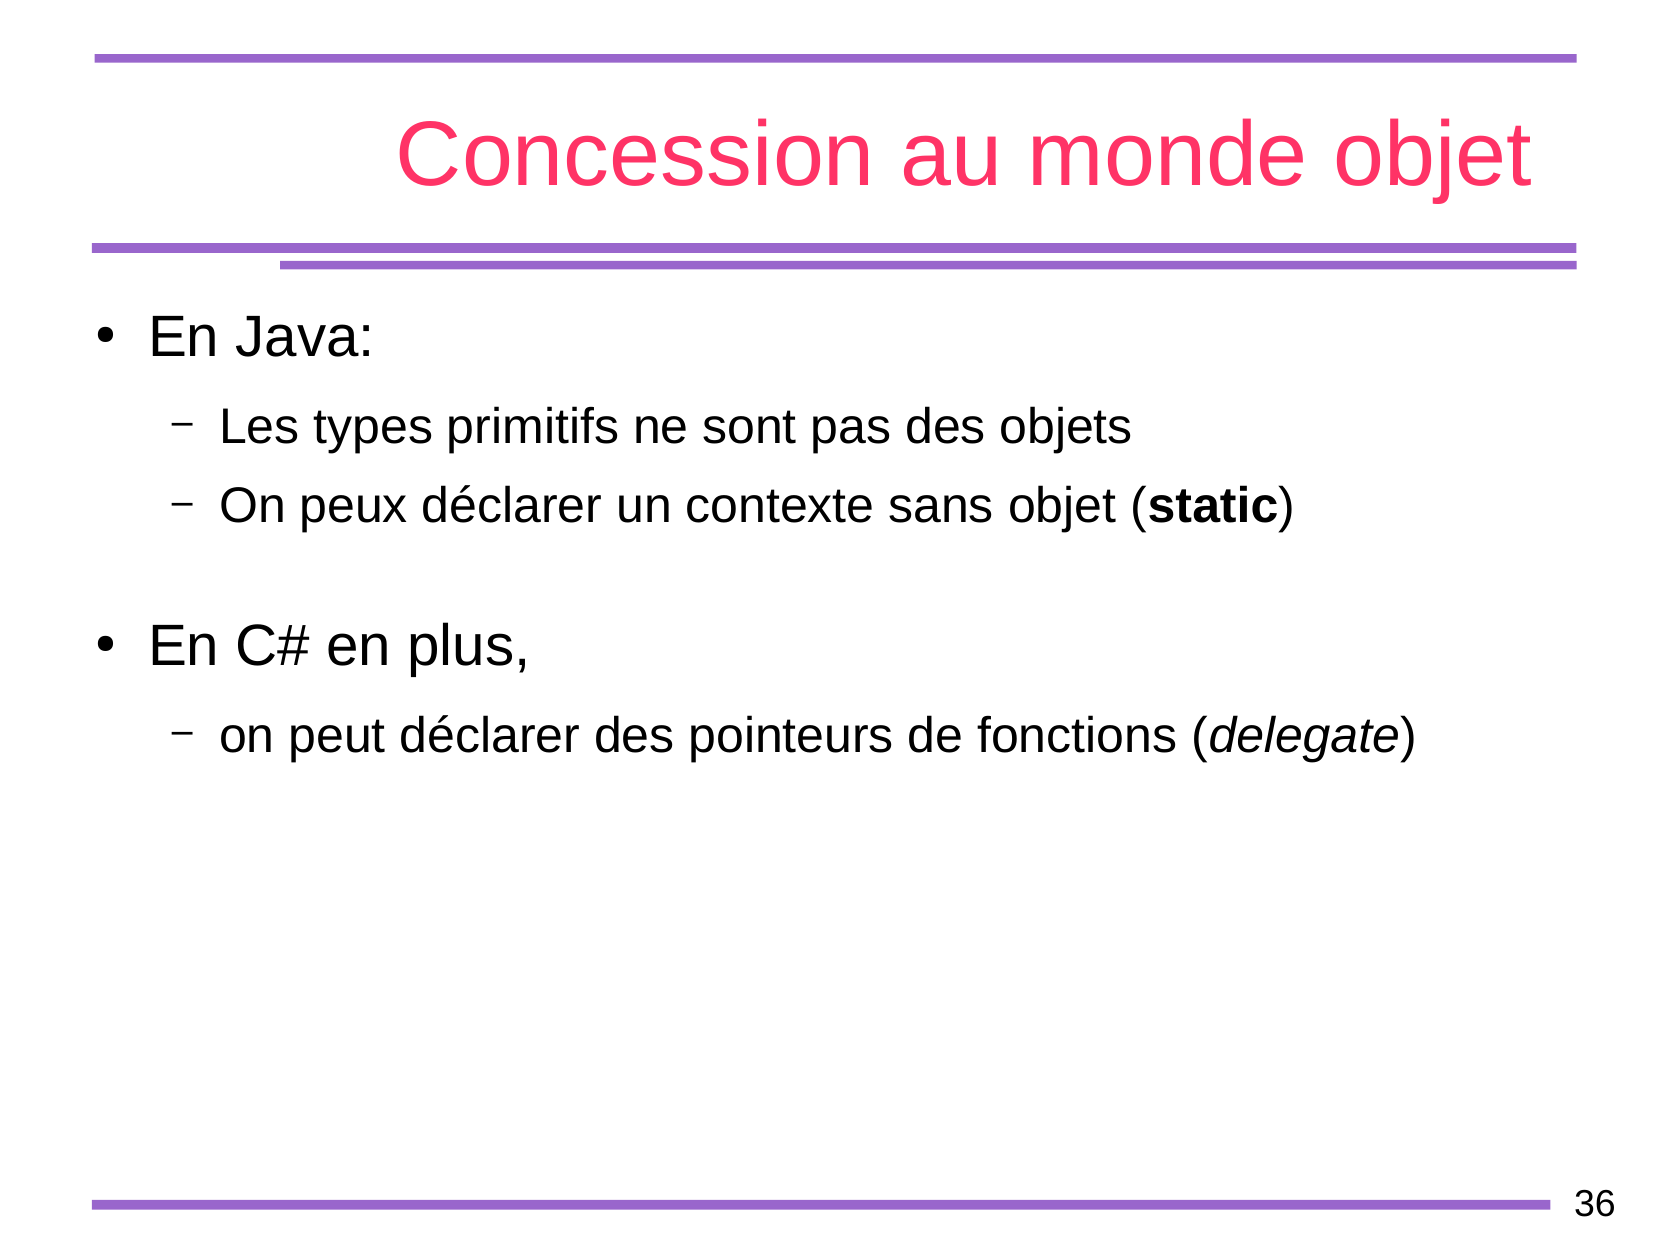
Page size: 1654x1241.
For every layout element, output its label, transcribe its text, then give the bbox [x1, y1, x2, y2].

list En Java: Les types primitifs ne sont pas des objets On peux déclarer un contexte sans objet (static) En C# en plus, on peut déclarer des pointeurs de fonctions (delegate) [77, 303, 1577, 1087]
title Concession au monde objet [121, 49, 1534, 257]
